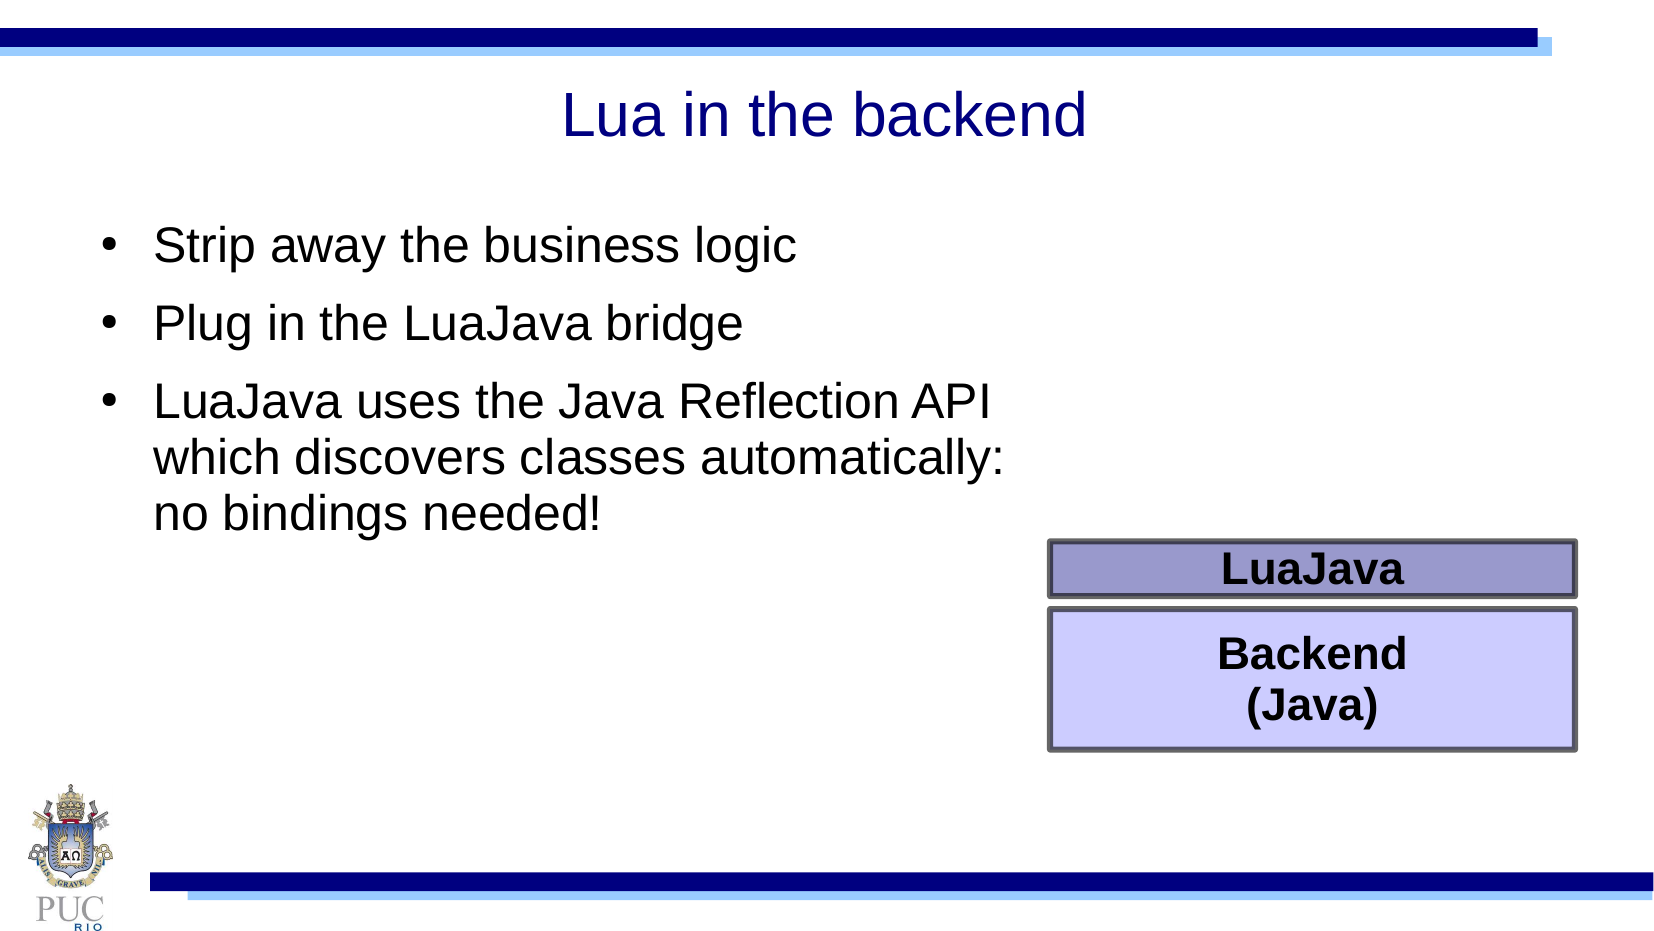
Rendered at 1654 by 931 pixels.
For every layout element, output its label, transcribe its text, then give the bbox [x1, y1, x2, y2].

title Lua in the backend [37, 37, 1613, 193]
text_box LuaJava [1050, 541, 1576, 597]
list Strip away the business logic Plug in the LuaJava bridge LuaJava uses the Java Reflection API which discovers classes automatically: no bindings needed! [82, 217, 1013, 751]
text_box Backend (Java) [1050, 609, 1576, 750]
picture [28, 784, 113, 931]
